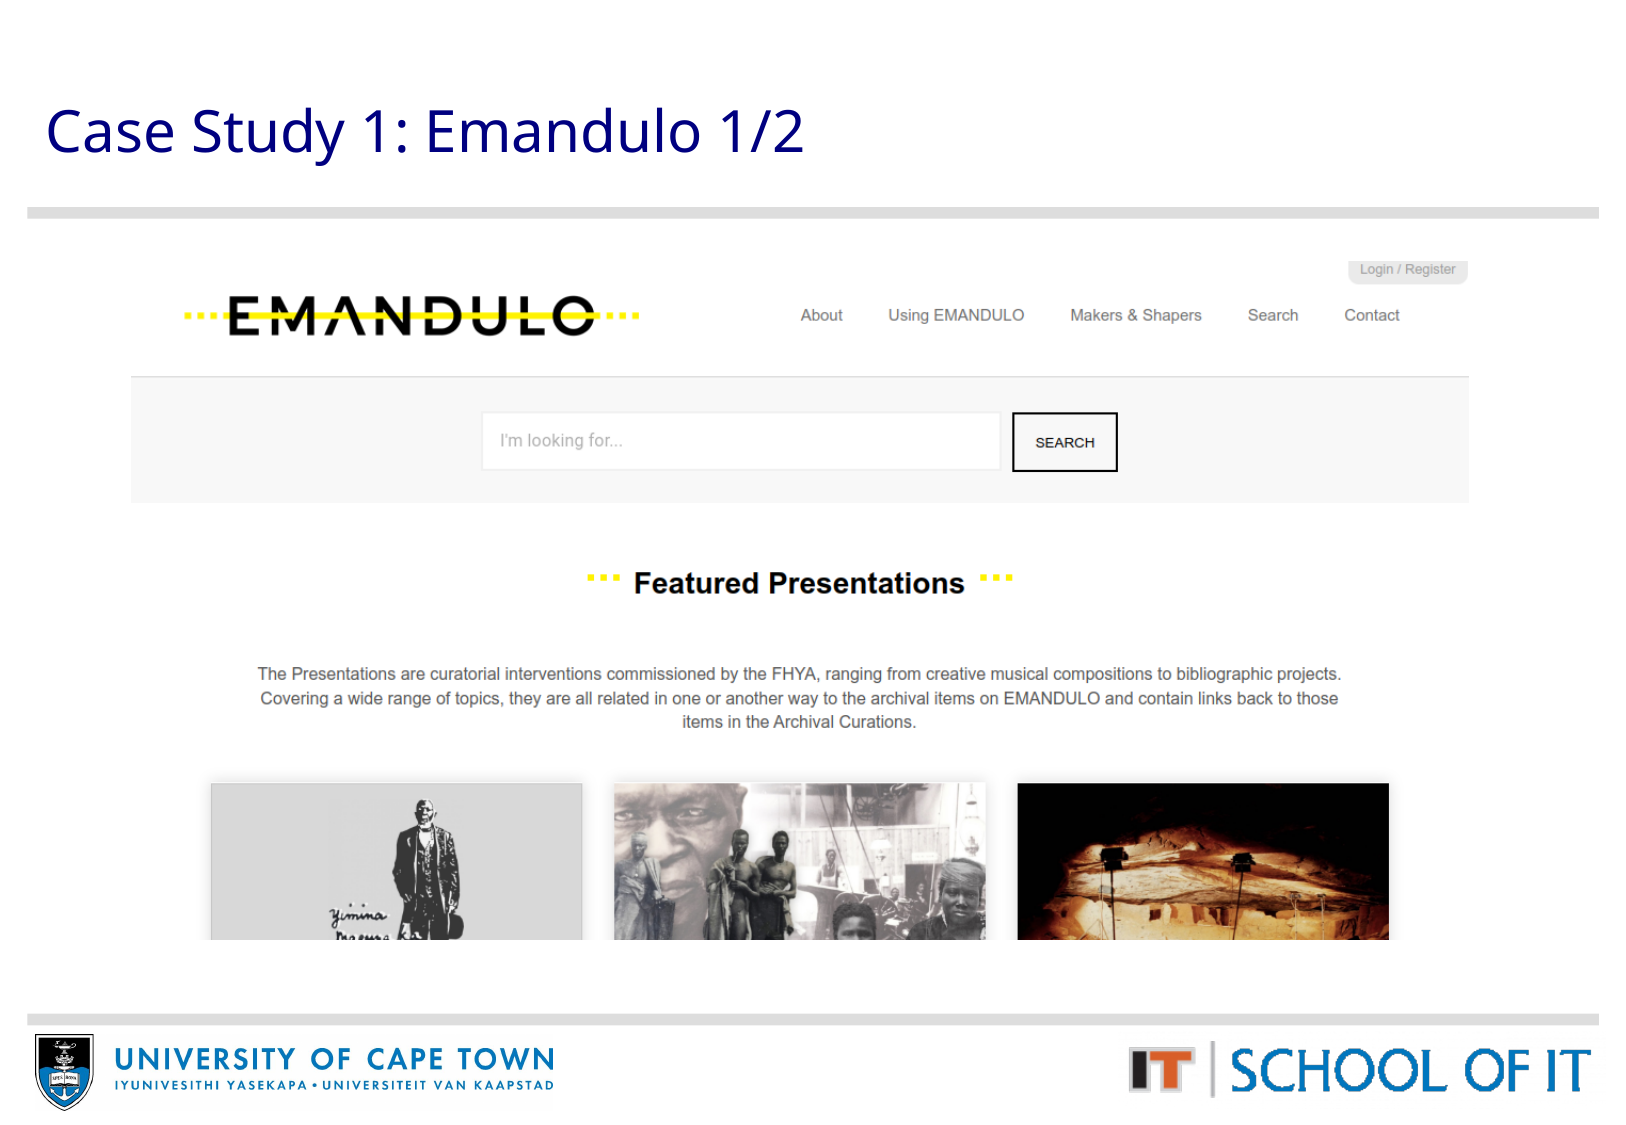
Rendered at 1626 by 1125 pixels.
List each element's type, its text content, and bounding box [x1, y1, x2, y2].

picture [1118, 1030, 1606, 1109]
picture [131, 261, 1469, 941]
picture [35, 1034, 553, 1111]
title Case Study 1: Emandulo 1/2 [45, 66, 1583, 194]
